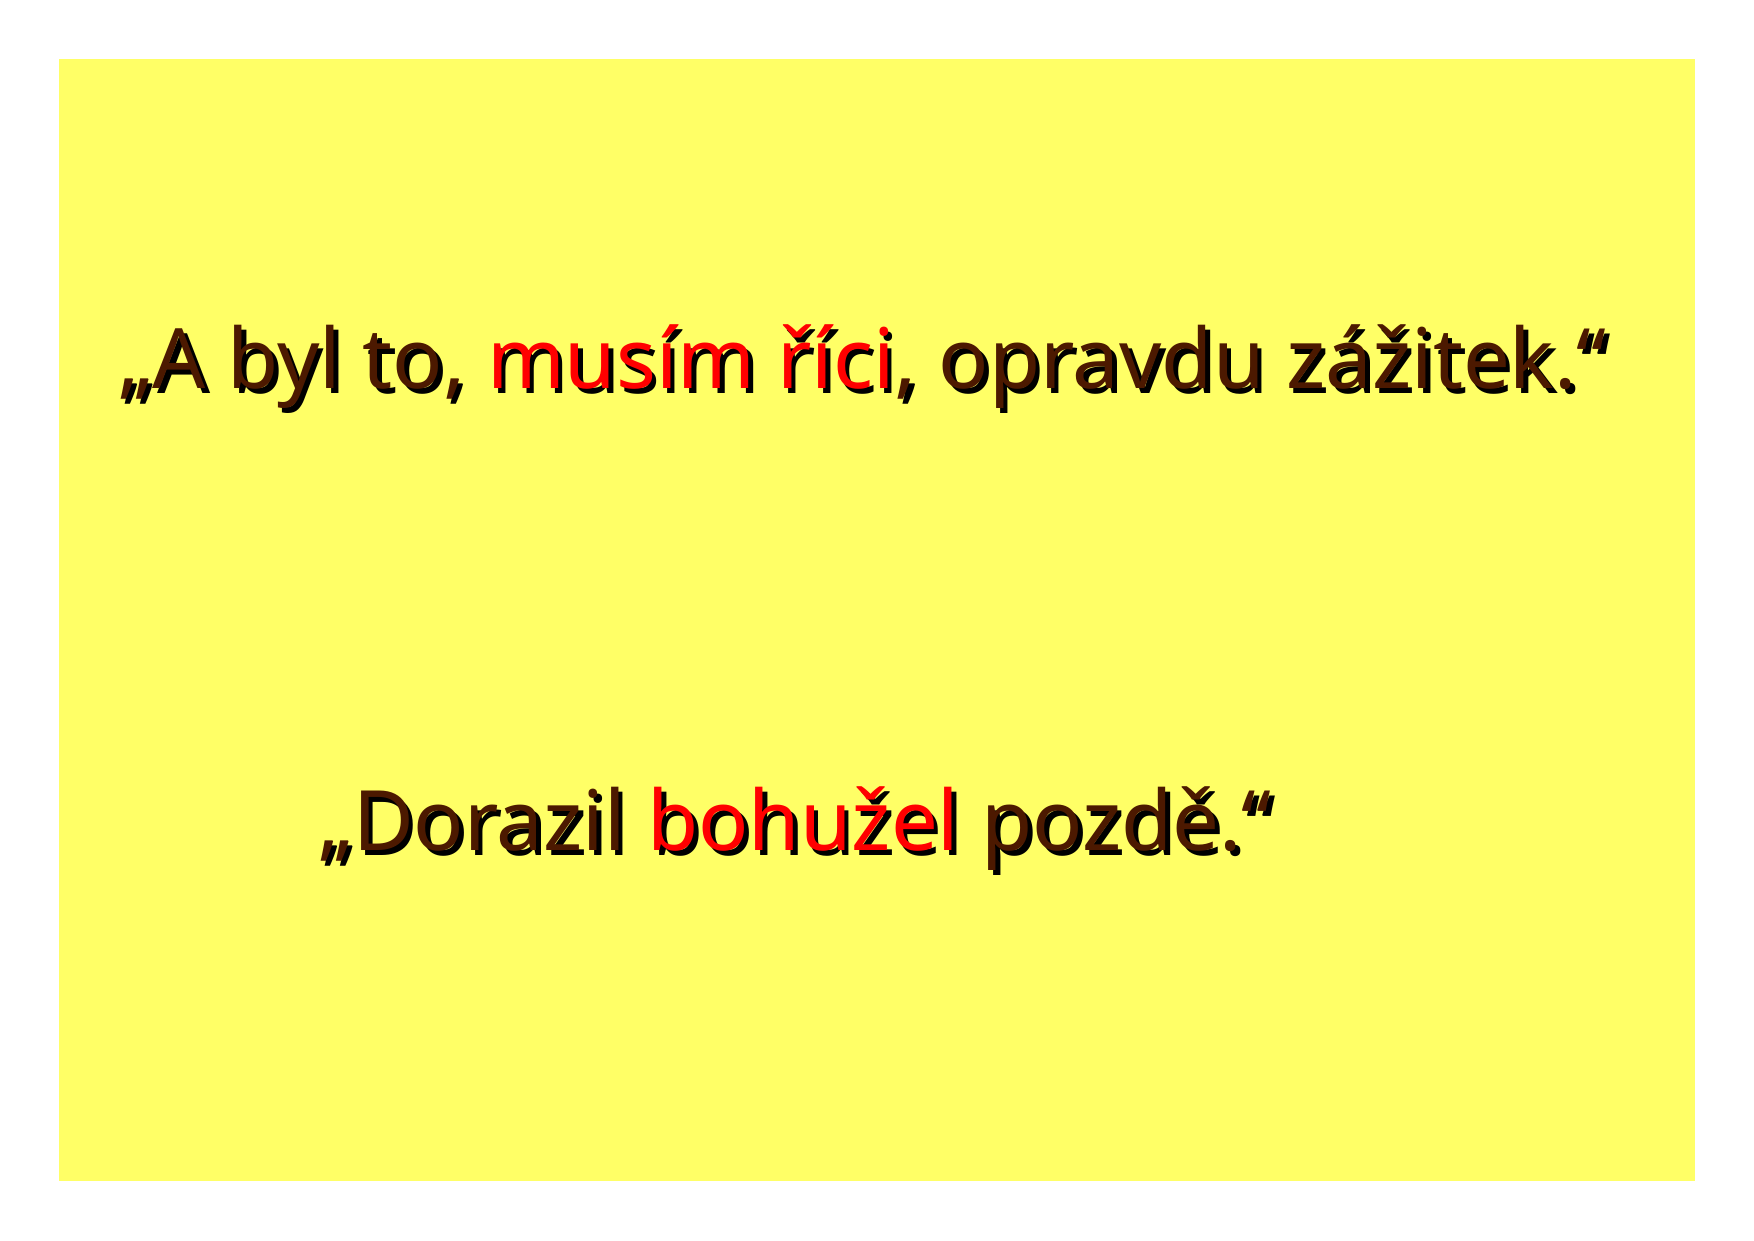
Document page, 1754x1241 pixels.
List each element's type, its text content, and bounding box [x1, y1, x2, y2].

subtitle „Dorazil bohužel pozdě.“ [59, 455, 1532, 1182]
title „A byl to, musím říci, opravdu zážitek.“ [118, 270, 1661, 443]
